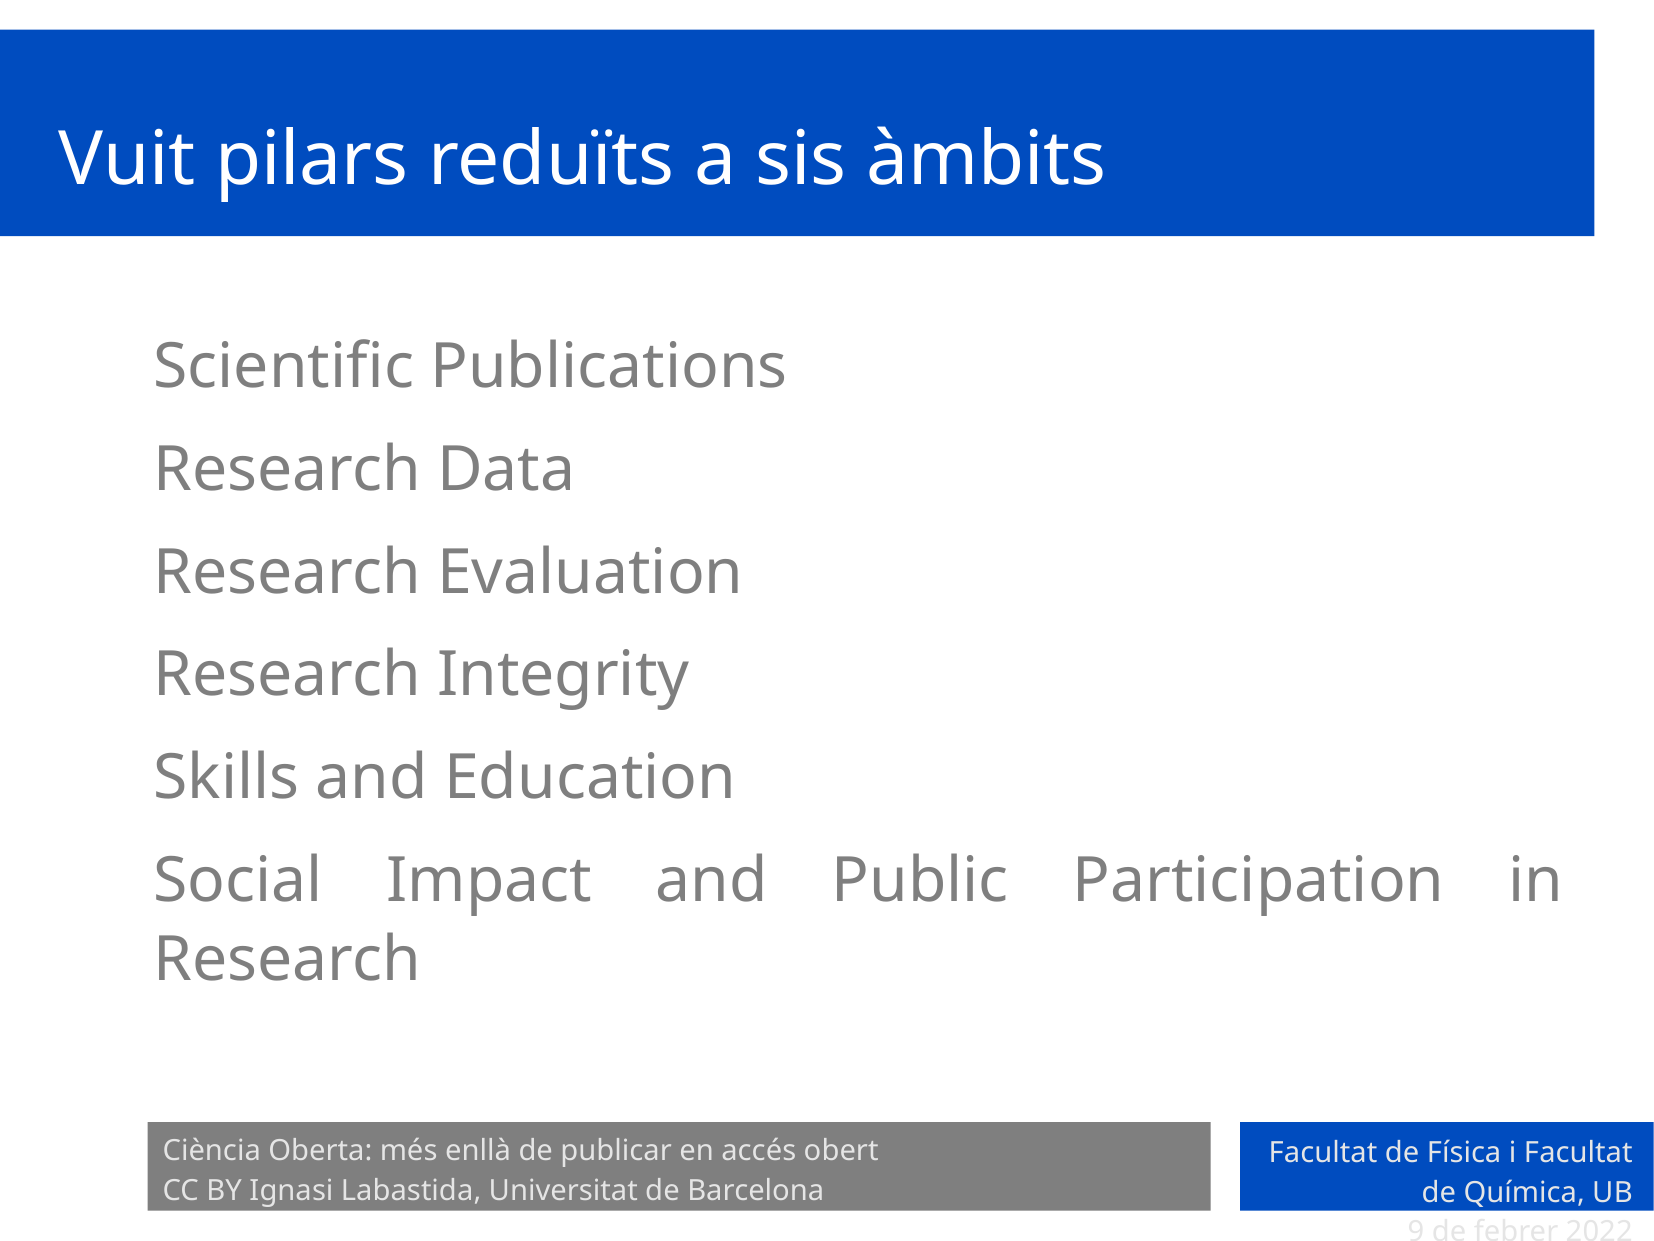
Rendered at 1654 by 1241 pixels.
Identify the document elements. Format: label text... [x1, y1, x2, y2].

title Vuit pilars reduïts a sis àmbits [59, 59, 1595, 207]
list Scientific Publications Research Data Research Evaluation Research Integrity Skills and Education Social Impact and Public Participation in Research [59, 324, 1565, 1093]
